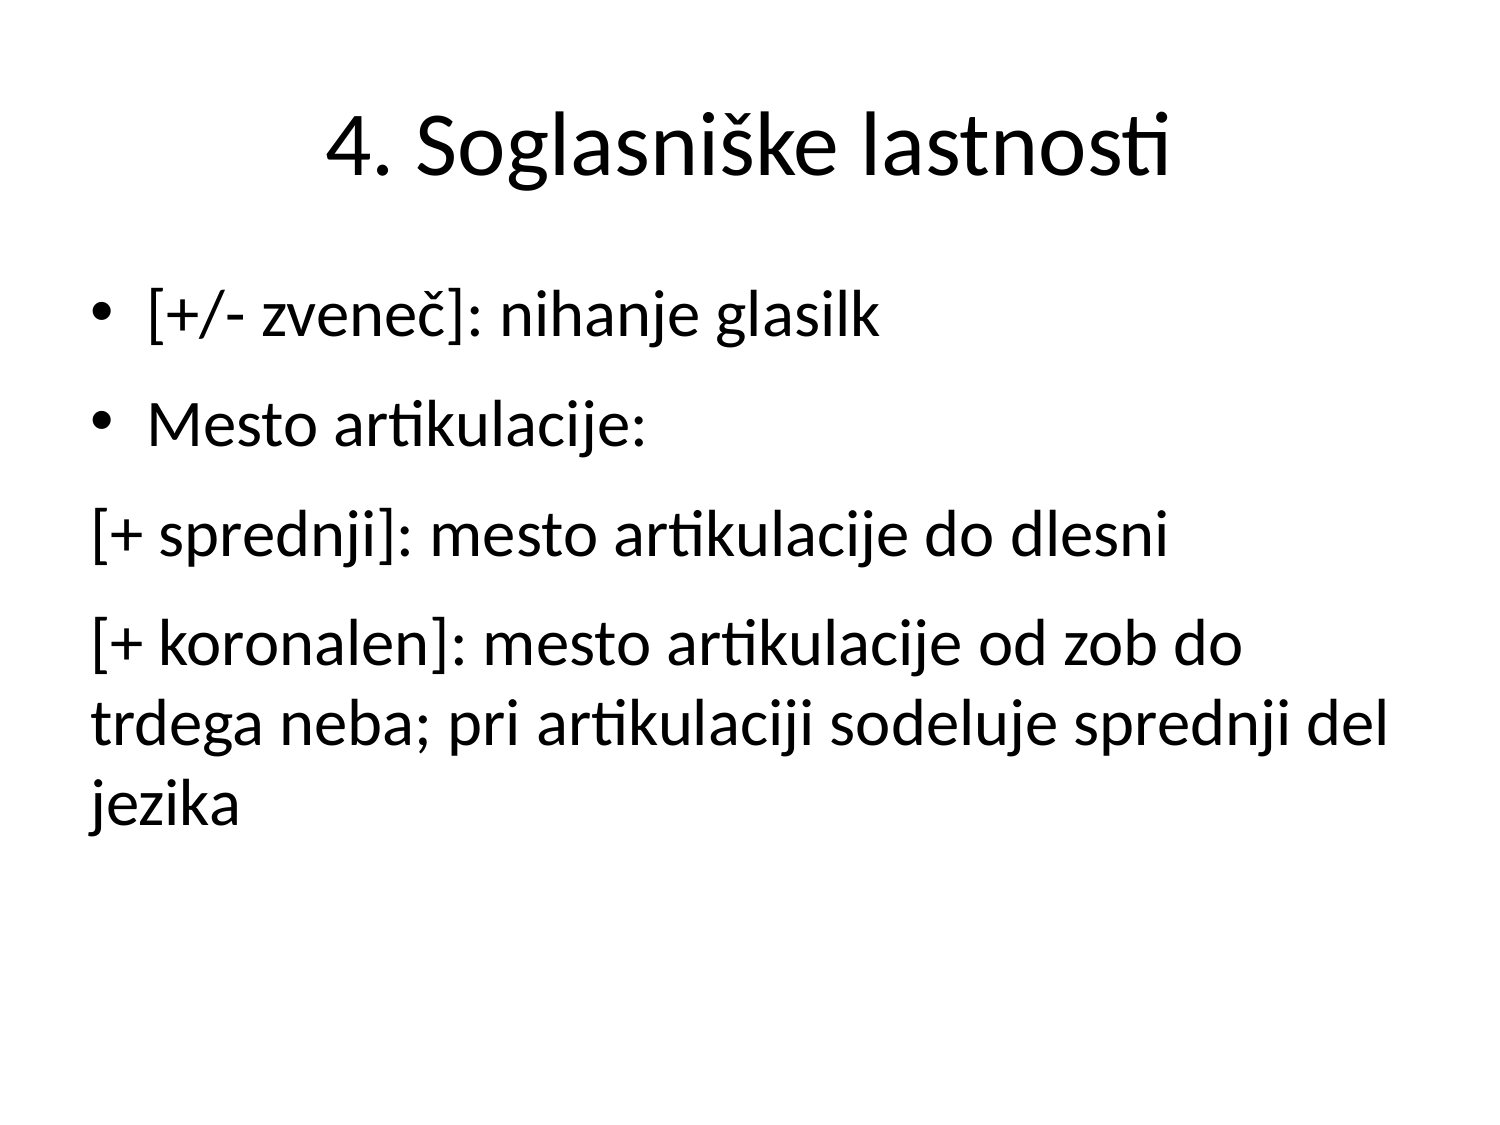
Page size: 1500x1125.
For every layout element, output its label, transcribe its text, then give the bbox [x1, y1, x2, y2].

list [+/- zveneč]: nihanje glasilk Mesto artikulacije: [+ sprednji]: mesto artikulacije do dlesni [+ koronalen]: mesto artikulacije od zob do trdega neba; pri artikulaciji sodeluje sprednji del jezika [75, 262, 1425, 1005]
title 4. Soglasniške lastnosti [75, 45, 1425, 233]
